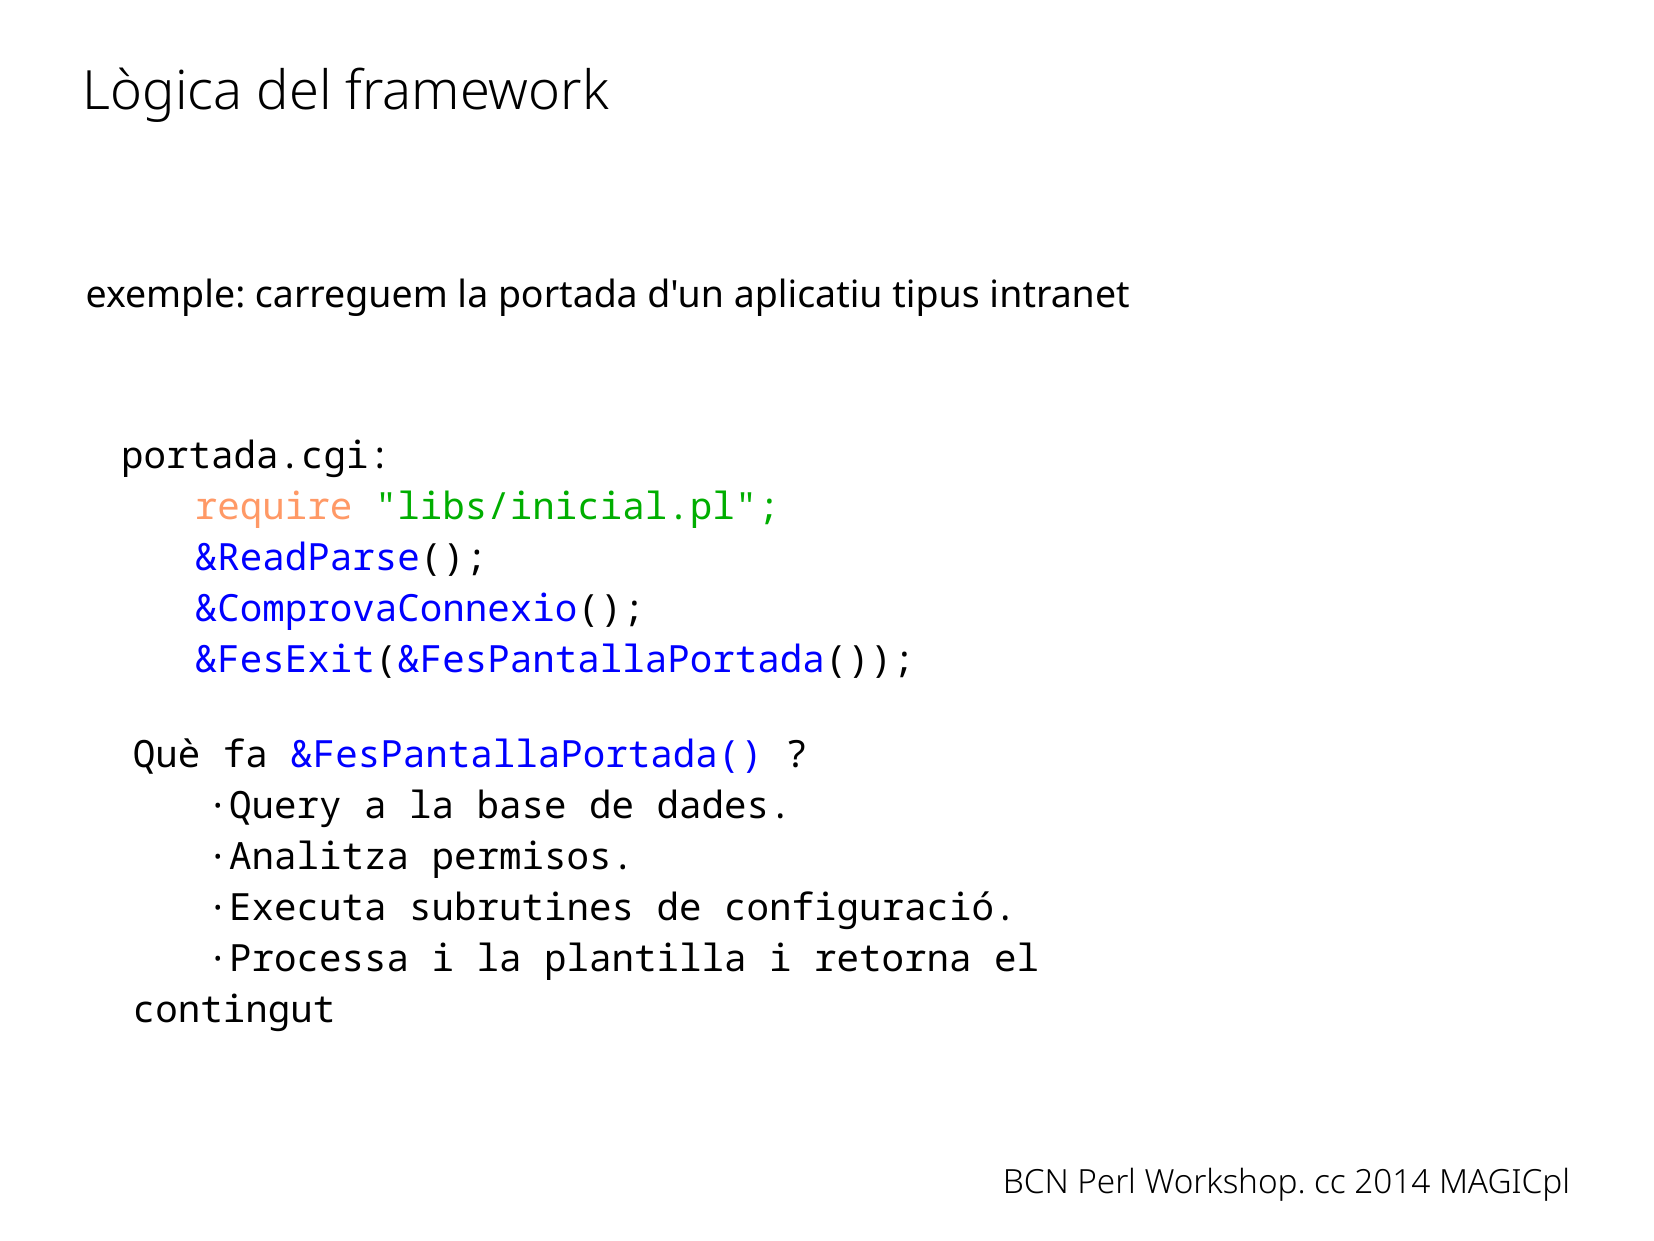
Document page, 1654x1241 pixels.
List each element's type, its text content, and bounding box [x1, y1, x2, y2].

title Lògica del framework [82, 47, 1571, 130]
title BCN Perl Workshop. cc 2014 MAGICpl [82, 1139, 1571, 1223]
text_box exemple: carreguem la portada d'un aplicatiu tipus intranet [70, 259, 1382, 320]
text_box portada.cgi: require "libs/inicial.pl"; &ReadParse(); &ComprovaConnexio(); &FesExit(&FesPantallaPortada()); [106, 420, 1264, 697]
text_box Què fa &FesPantallaPortada() ? ·Query a la base de dades. ·Analitza permisos. ·Executa subrutines de configuració. ·Processa i la plantilla i retorna el contingut [118, 720, 1229, 1040]
